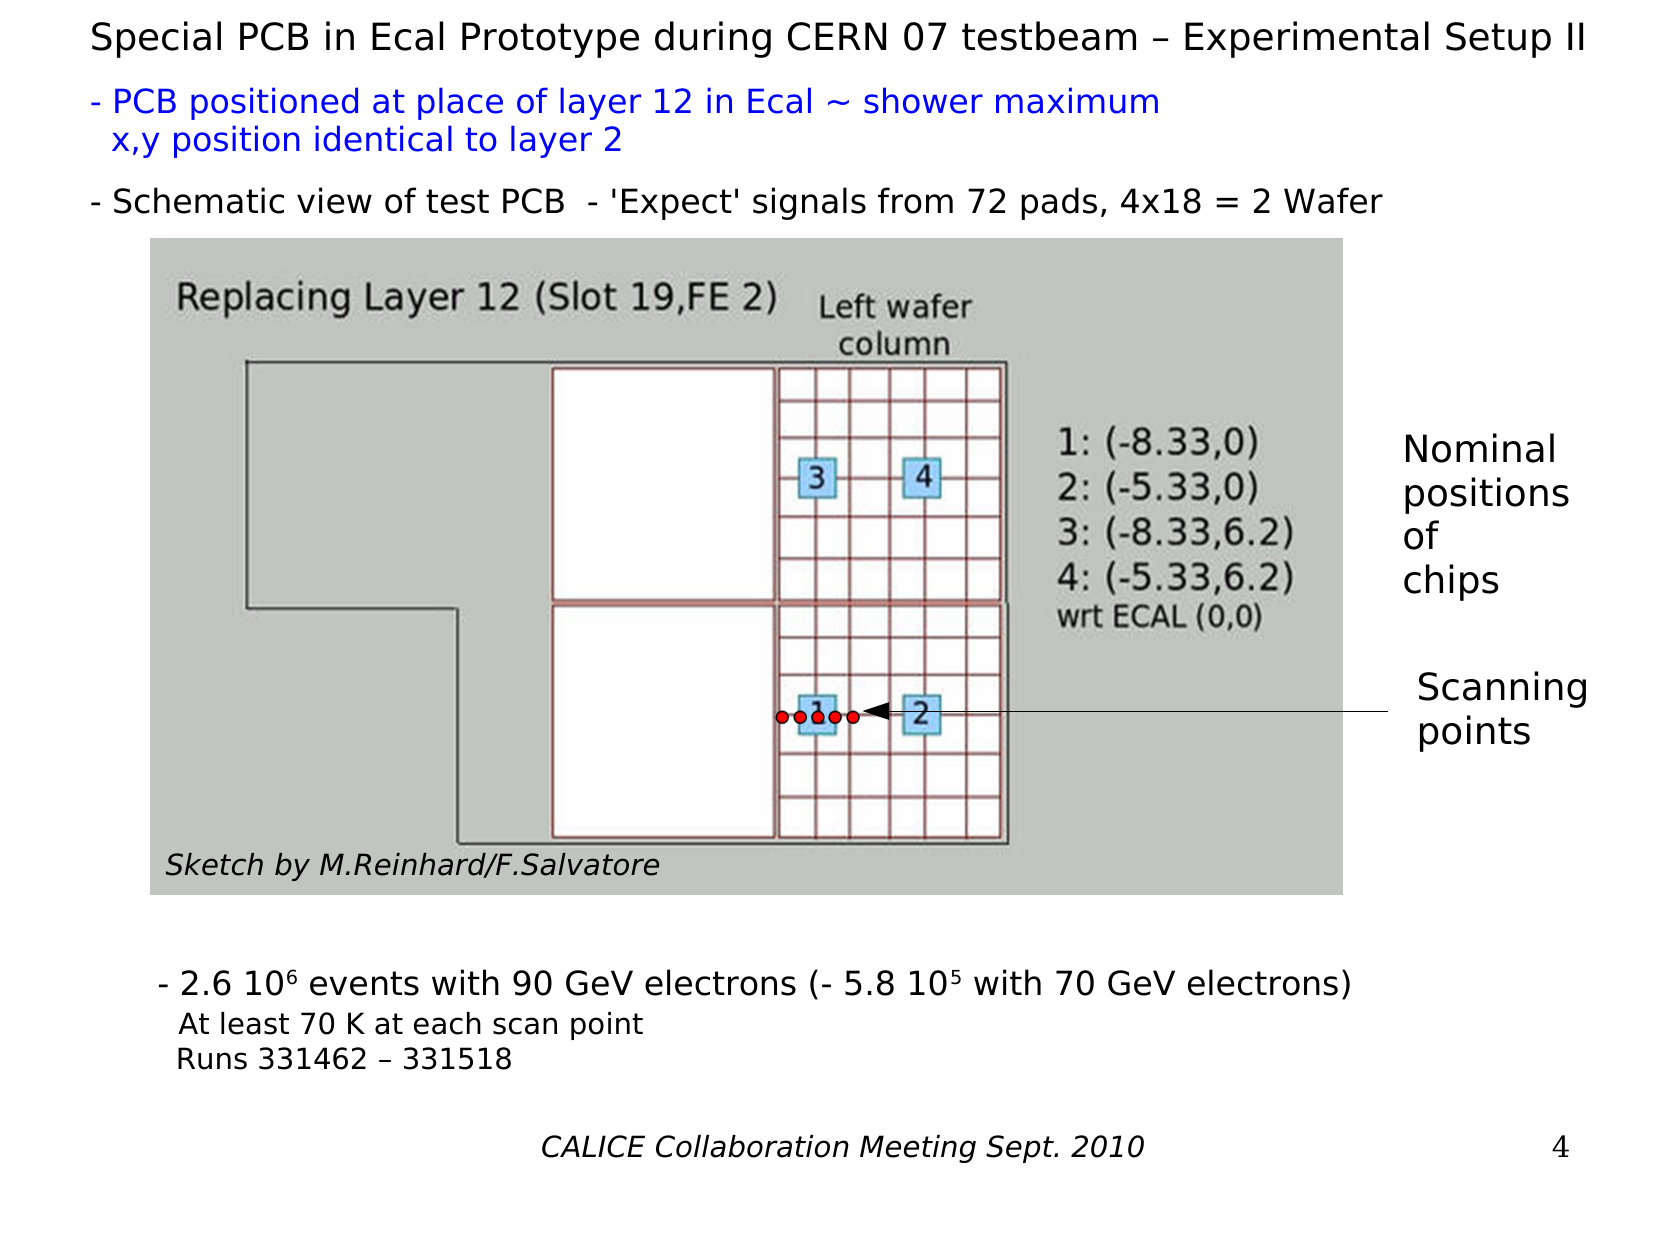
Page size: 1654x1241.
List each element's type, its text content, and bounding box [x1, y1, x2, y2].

text_box Special PCB in Ecal Prototype during CERN 07 testbeam – Experimental Setup II [75, 7, 1604, 67]
text_box Sketch by M.Reinhard/F.Salvatore [150, 841, 676, 891]
text_box - Schematic view of test PCB - 'Expect' signals from 72 pads, 4x18 = 2 Wafer [75, 175, 1400, 230]
text_box Scanning points [1401, 658, 1617, 761]
text_box - 2.6 106 events with 90 GeV electrons (- 5.8 105 with 70 GeV electrons) At least 70 K at each scan point Runs 331462 – 331518 [142, 957, 1369, 1158]
text_box - PCB positioned at place of layer 12 in Ecal ~ shower maximum x,y position identical to layer 2 [75, 75, 1178, 168]
text_box Nominal positions of chips [1387, 420, 1586, 610]
picture [150, 238, 1343, 895]
